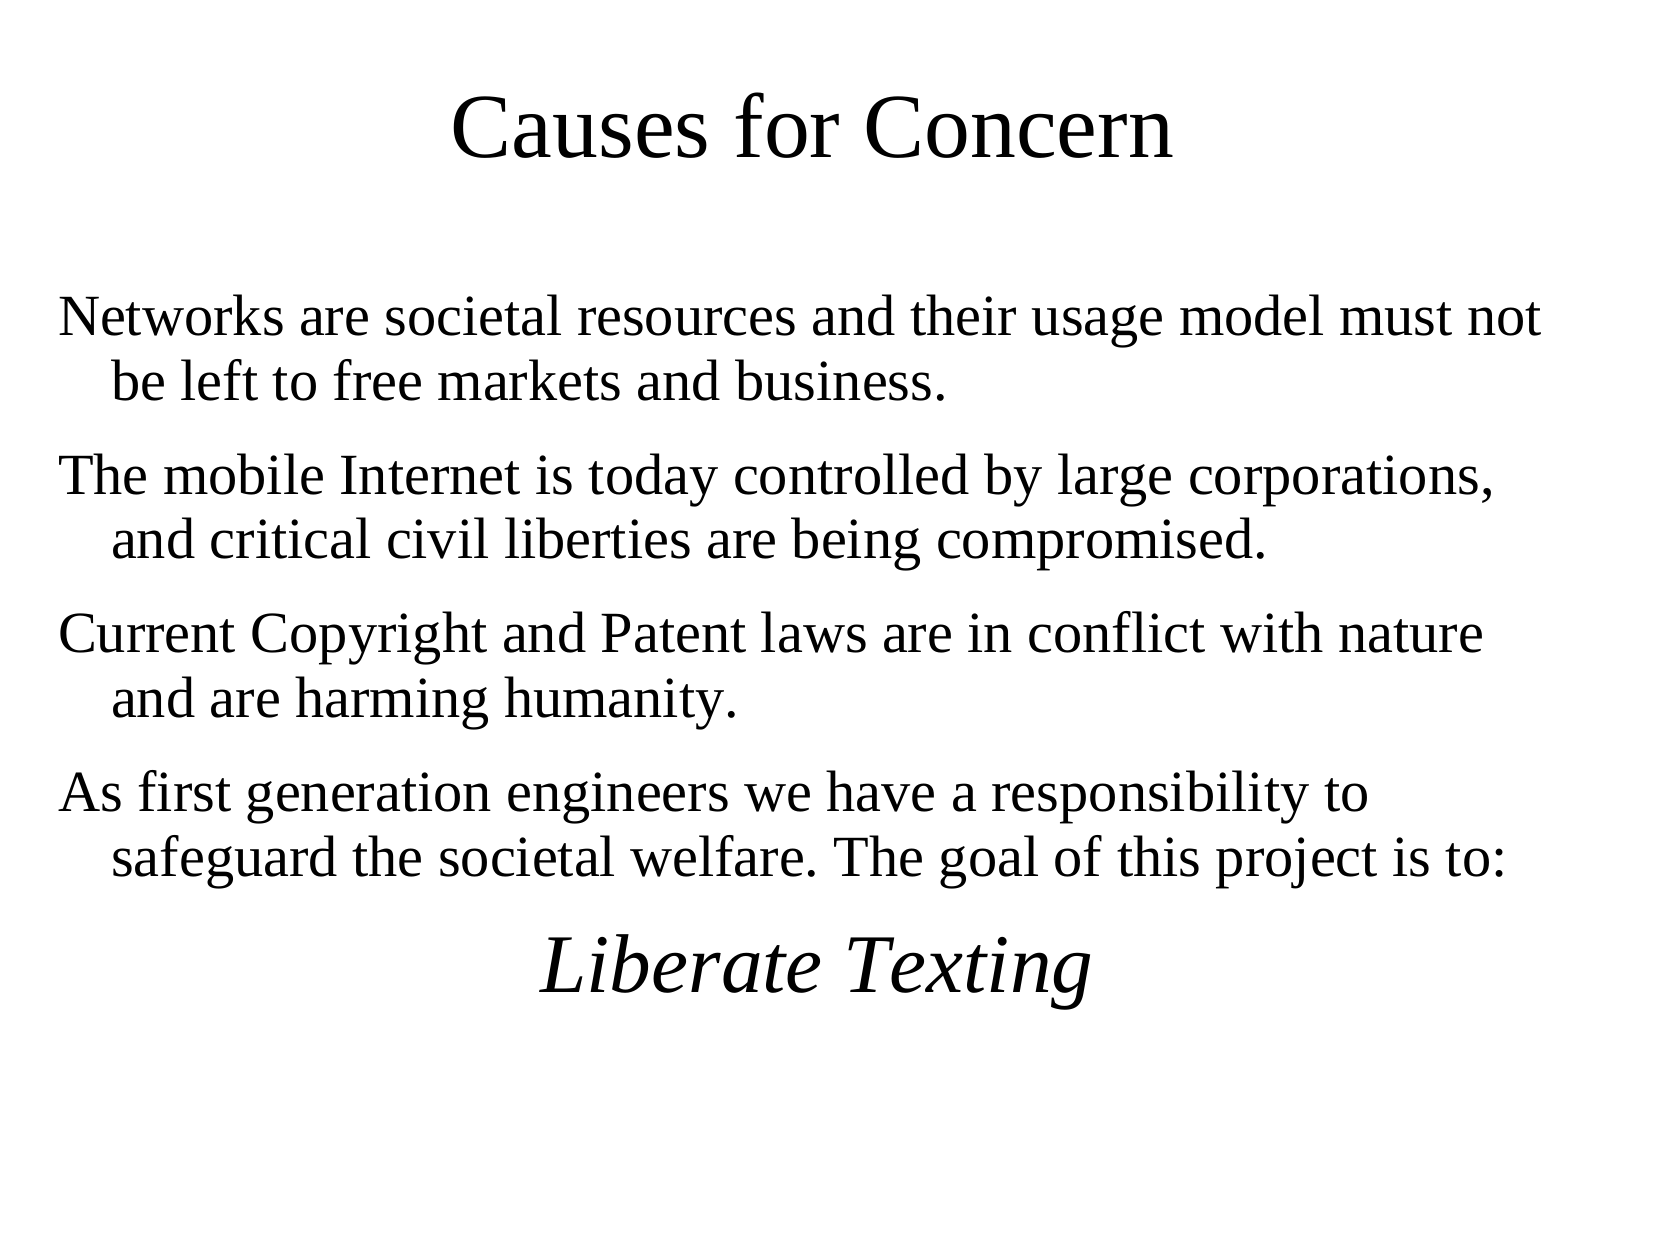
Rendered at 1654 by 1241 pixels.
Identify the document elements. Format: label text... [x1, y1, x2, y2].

list Networks are societal resources and their usage model must not be left to free markets and business. The mobile Internet is today controlled by large corporations, and critical civil liberties are being compromised. Current Copyright and Patent laws are in conflict with nature and are harming humanity. As first generation engineers we have a responsibility to safeguard the societal welfare. The goal of this project is to: Liberate Texting [40, 283, 1578, 1210]
title Causes for Concern [107, 23, 1520, 231]
